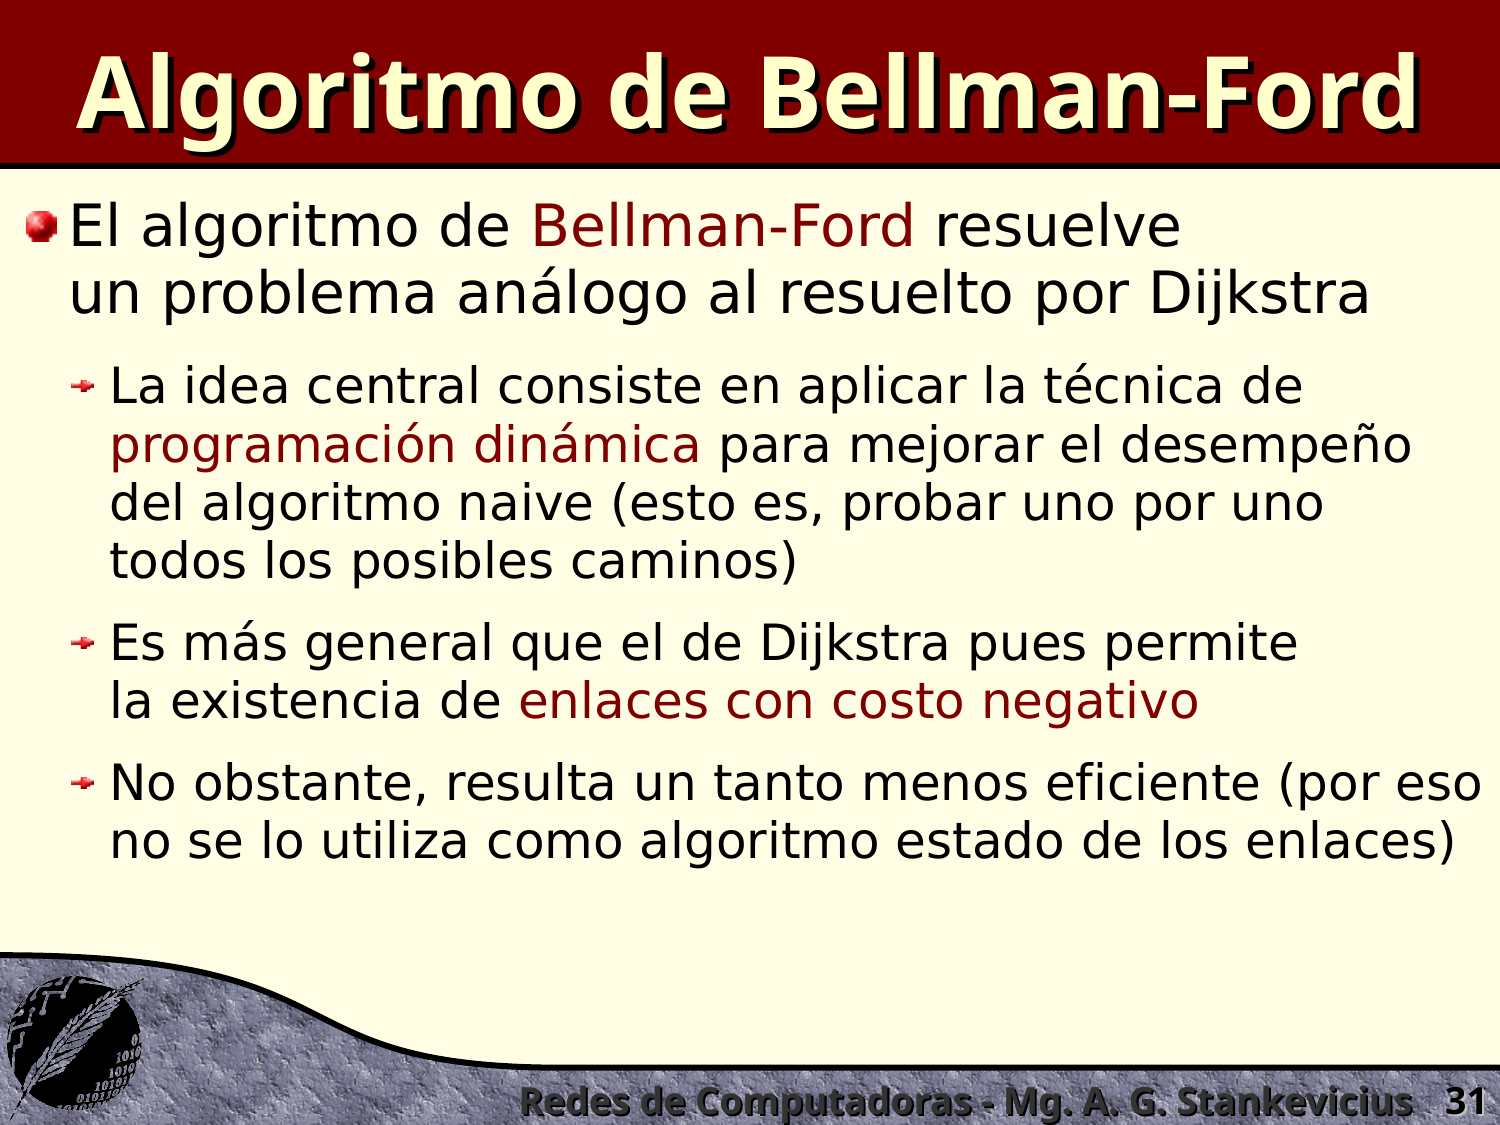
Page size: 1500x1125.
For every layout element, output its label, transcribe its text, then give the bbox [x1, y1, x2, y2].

picture [0, 959, 1500, 1125]
list El algoritmo de Bellman-Ford resuelve un problema análogo al resuelto por Dijkstra La idea central consiste en aplicar la técnica de programación dinámica para mejorar el desempeño del algoritmo naive (esto es, probar uno por uno todos los posibles caminos) Es más general que el de Dijkstra pues permite la existencia de enlaces con costo negativo No obstante, resulta un tanto menos eficiente (por eso no se lo utiliza como algoritmo estado de los enlaces) [11, 192, 1486, 939]
picture [790, 1100, 795, 1110]
picture [1047, 1100, 1054, 1110]
title Algoritmo de Bellman-Ford [15, 5, 1485, 160]
